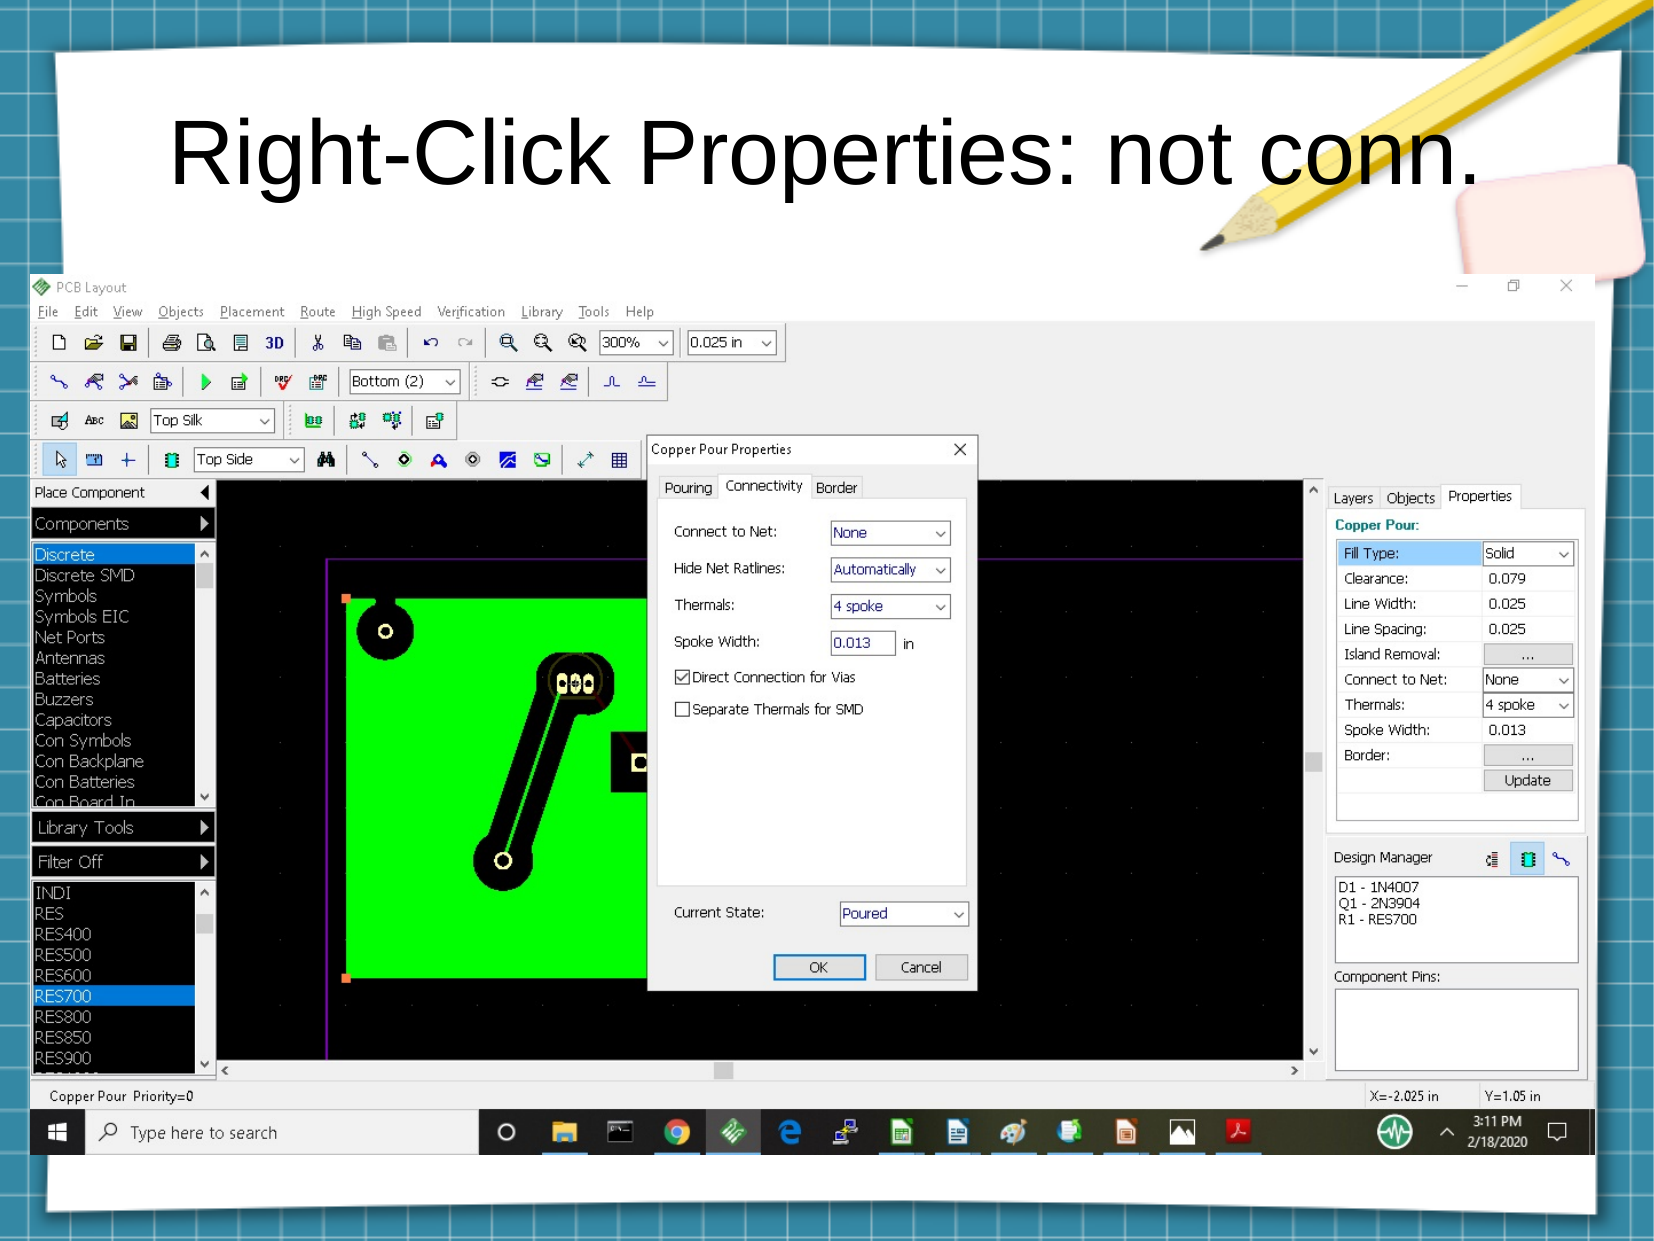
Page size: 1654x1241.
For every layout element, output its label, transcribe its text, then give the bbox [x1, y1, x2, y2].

picture [0, 0, 1654, 1241]
title Right-Click Properties: not conn. [82, 49, 1571, 257]
